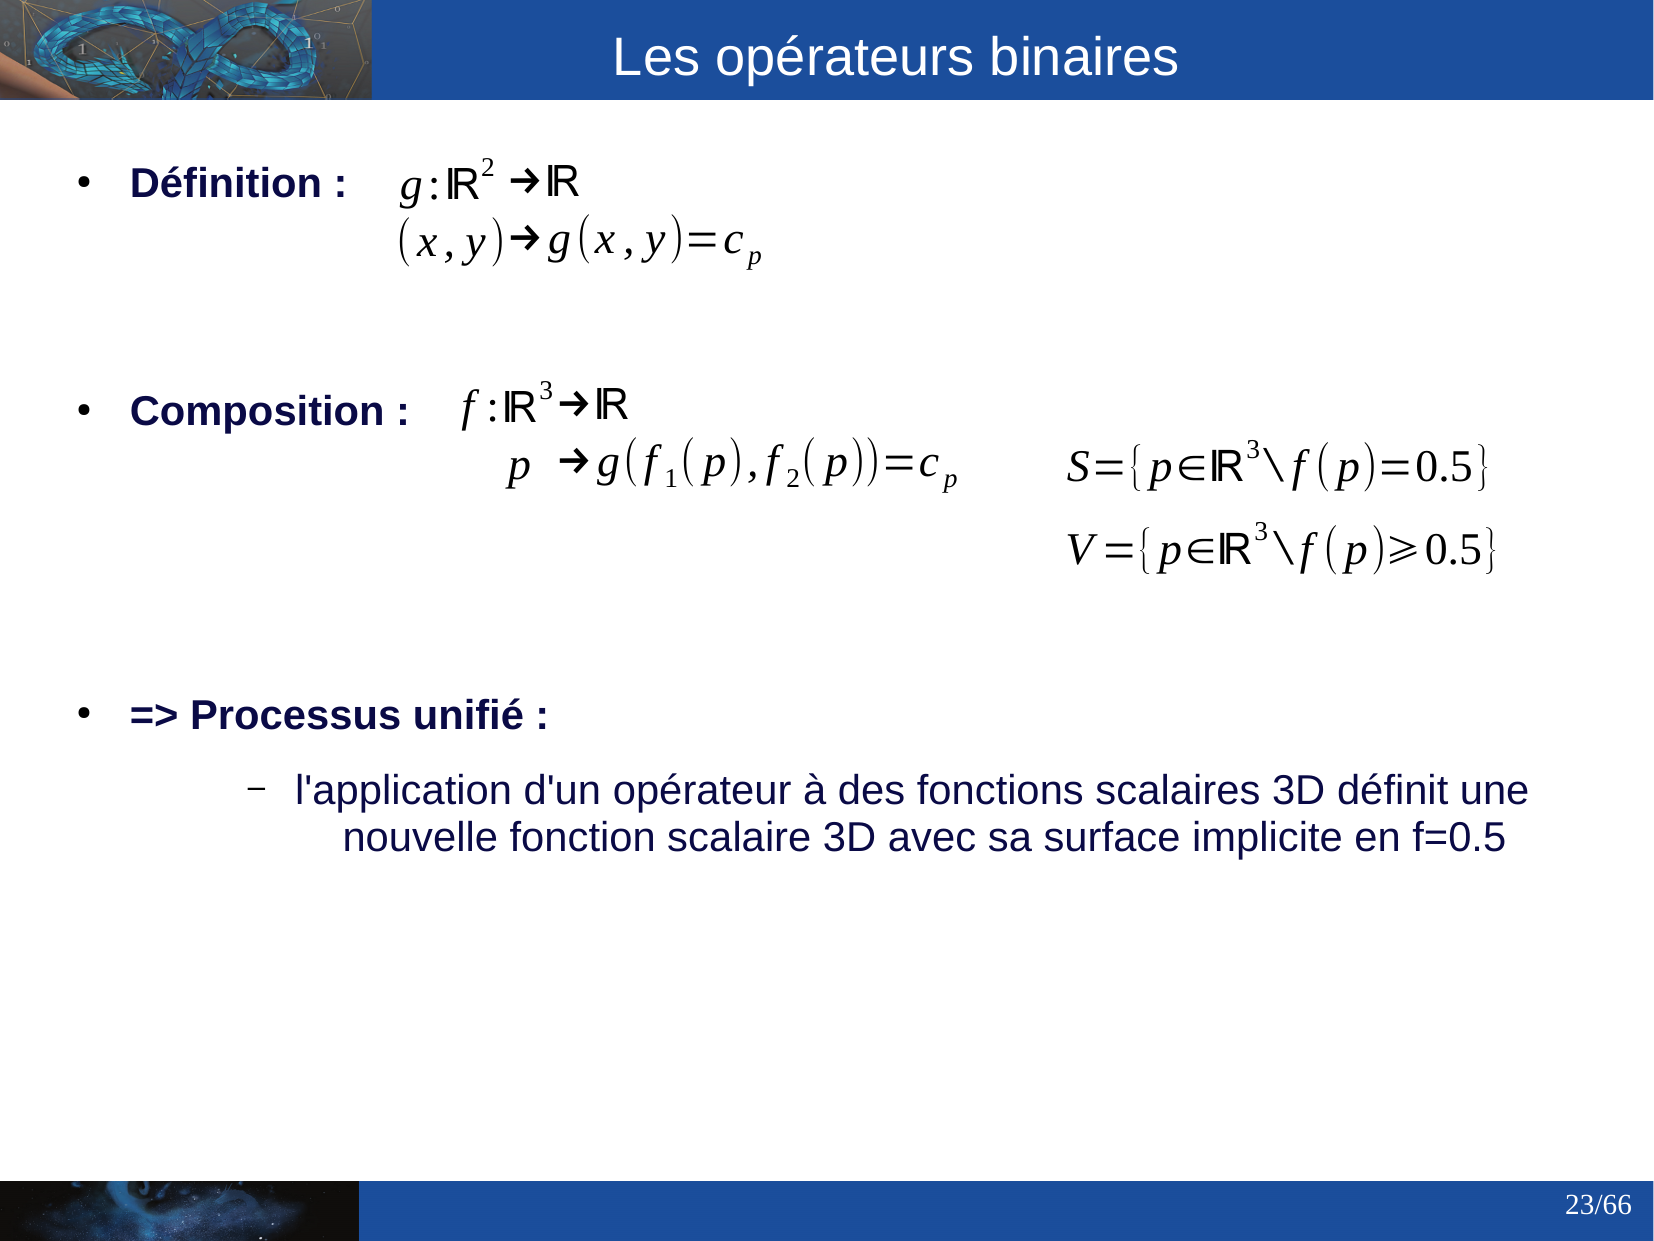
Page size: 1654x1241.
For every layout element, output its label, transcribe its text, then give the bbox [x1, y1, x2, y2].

list Définition : Composition : => Processus unifié : l'application d'un opérateur à des fonctions scalaires 3D définit une nouvelle fonction scalaire 3D avec sa surface implicite en f=0.5 [58, 159, 1600, 1145]
chart [387, 151, 768, 271]
chart [1059, 516, 1508, 578]
chart [1059, 433, 1500, 496]
chart [453, 374, 965, 494]
title Les opérateurs binaires [387, 10, 1407, 102]
picture [0, 1181, 1654, 1241]
picture [0, 0, 1654, 100]
